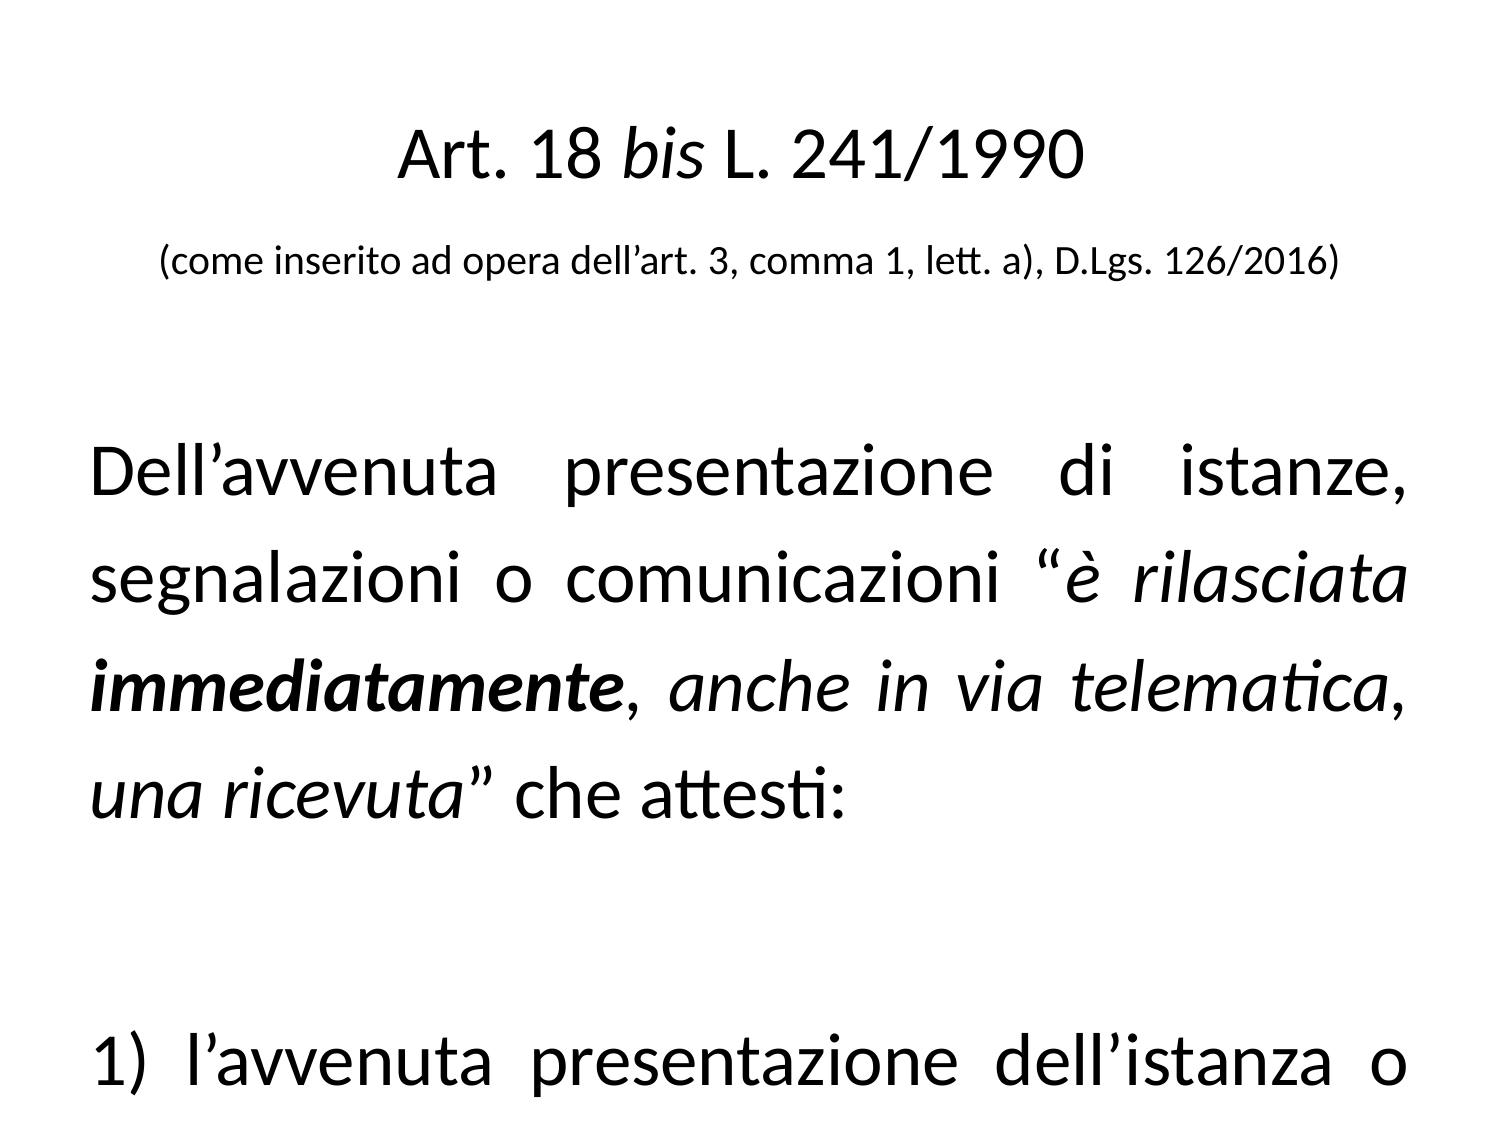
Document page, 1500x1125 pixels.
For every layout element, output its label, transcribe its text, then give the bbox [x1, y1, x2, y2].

list Art. 18 bis L. 241/1990 (come inserito ad opera dell’art. 3, comma 1, lett. a), D.Lgs. 126/2016) Dell’avvenuta presentazione di istanze, segnalazioni o comunicazioni “è rilasciata immediatamente, anche in via telematica, una ricevuta” che attesti: 1) l’avvenuta presentazione dell’istanza o segnalazione o comunicazione; 2) i termini entro cui la p.a. è eventualmente tenuta a rispondere o entro cui si forma il silenzio – assenso. [75, 78, 1425, 1005]
